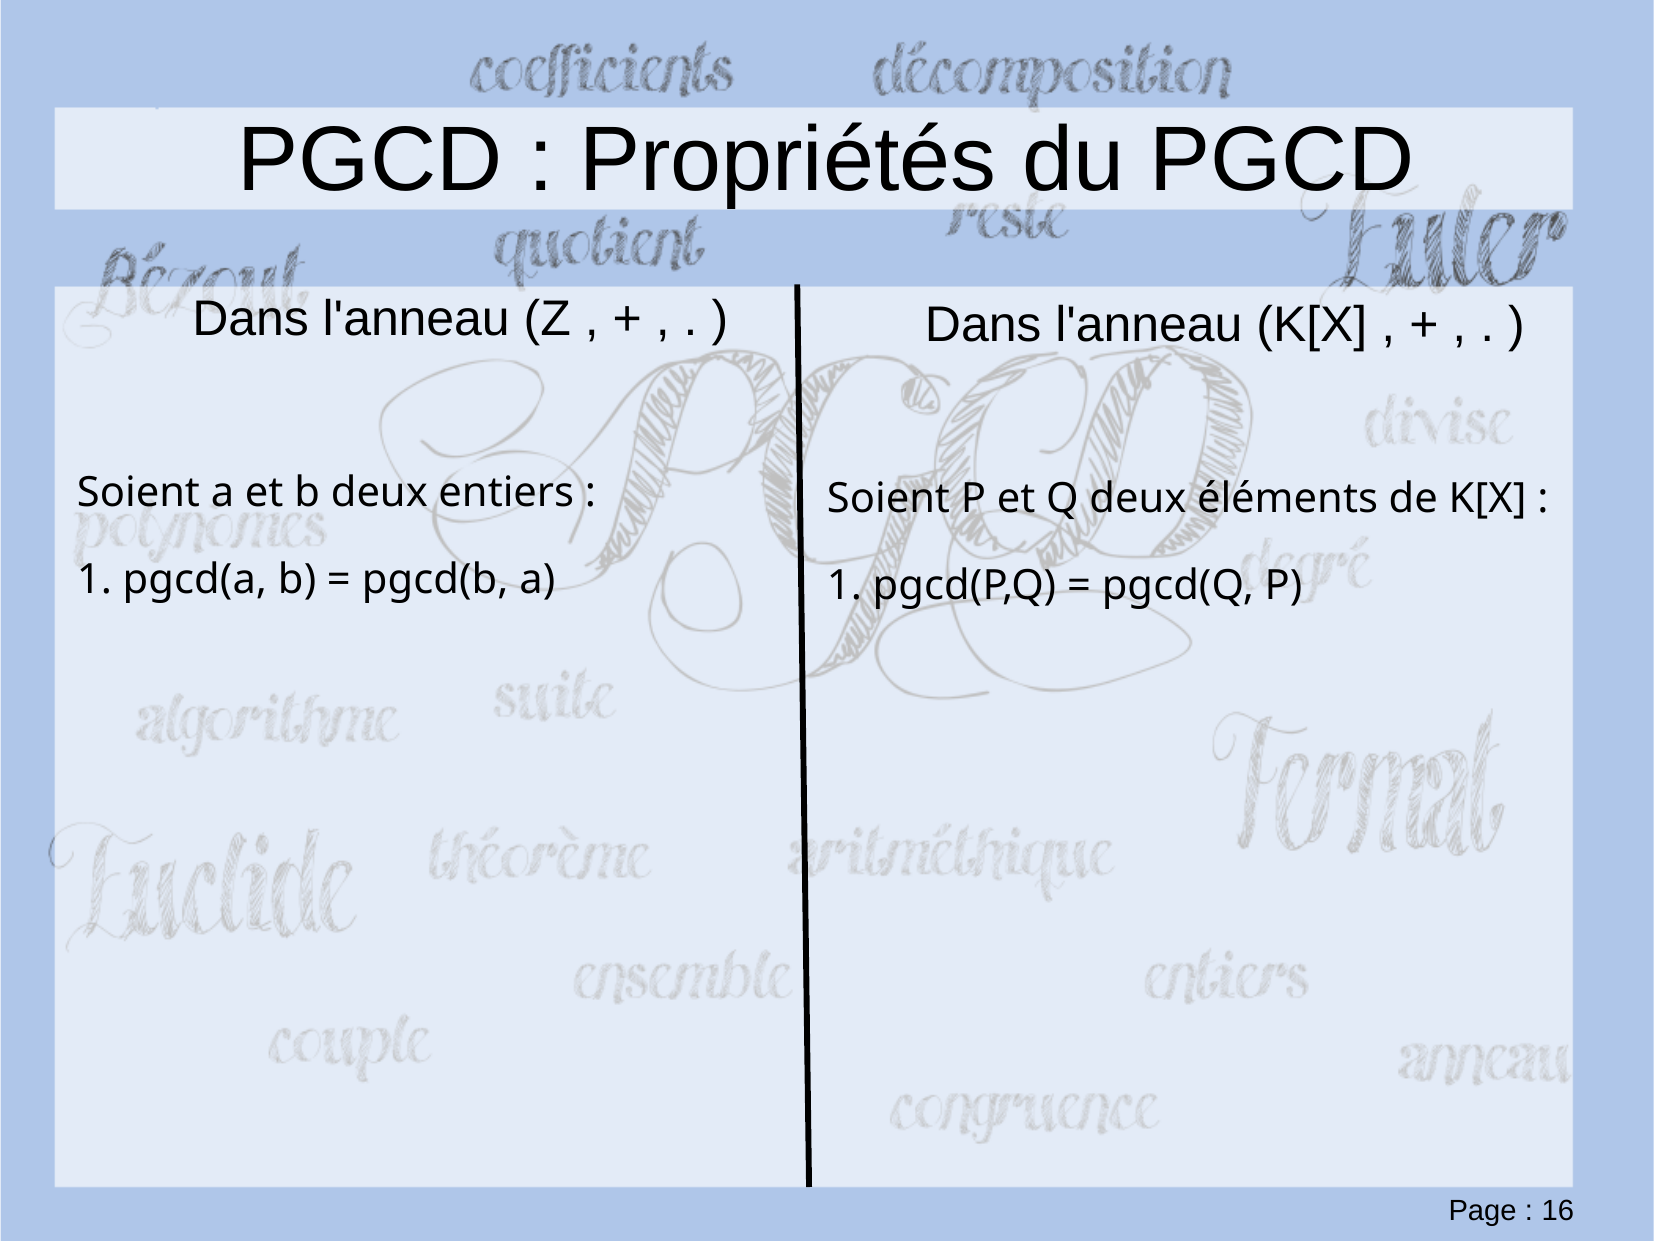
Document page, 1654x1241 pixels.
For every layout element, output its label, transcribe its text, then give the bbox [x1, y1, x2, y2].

picture [0, 0, 1654, 1241]
title PGCD : Propriétés du PGCD [82, 55, 1571, 263]
list Dans l'anneau (Z , + , . ) Soient a et b deux entiers : 1. pgcd(a, b) = pgcd(b, a) [76, 290, 774, 1170]
list Dans l'anneau (K[X] , + , . ) Soient P et Q deux éléments de K[X] : 1. pgcd(P,Q) = pgcd(Q, P) [826, 296, 1554, 1176]
